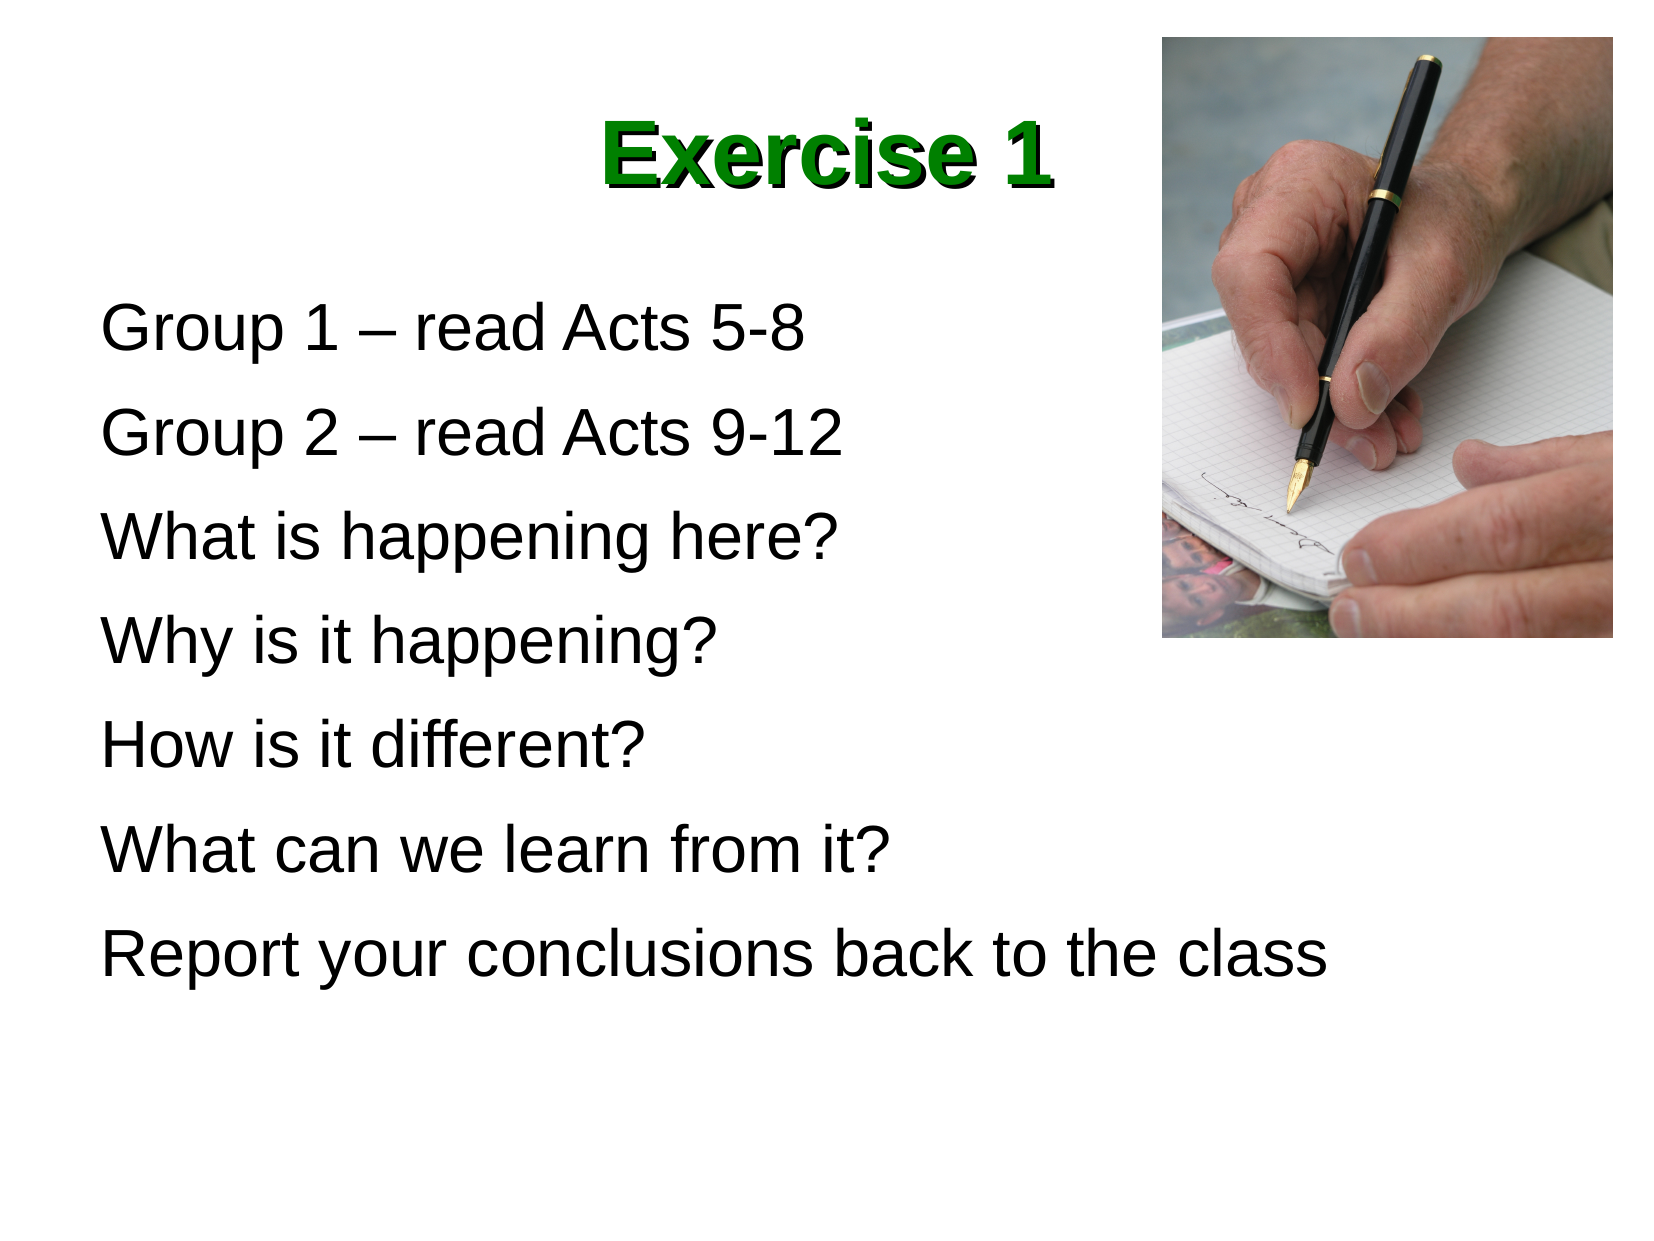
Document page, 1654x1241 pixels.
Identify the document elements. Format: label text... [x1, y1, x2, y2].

list Group 1 – read Acts 5-8 Group 2 – read Acts 9-12 What is happening here? Why is it happening? How is it different? What can we learn from it? Report your conclusions back to the class [82, 290, 1571, 1094]
picture [1162, 37, 1613, 638]
title Exercise 1 [82, 49, 1162, 257]
